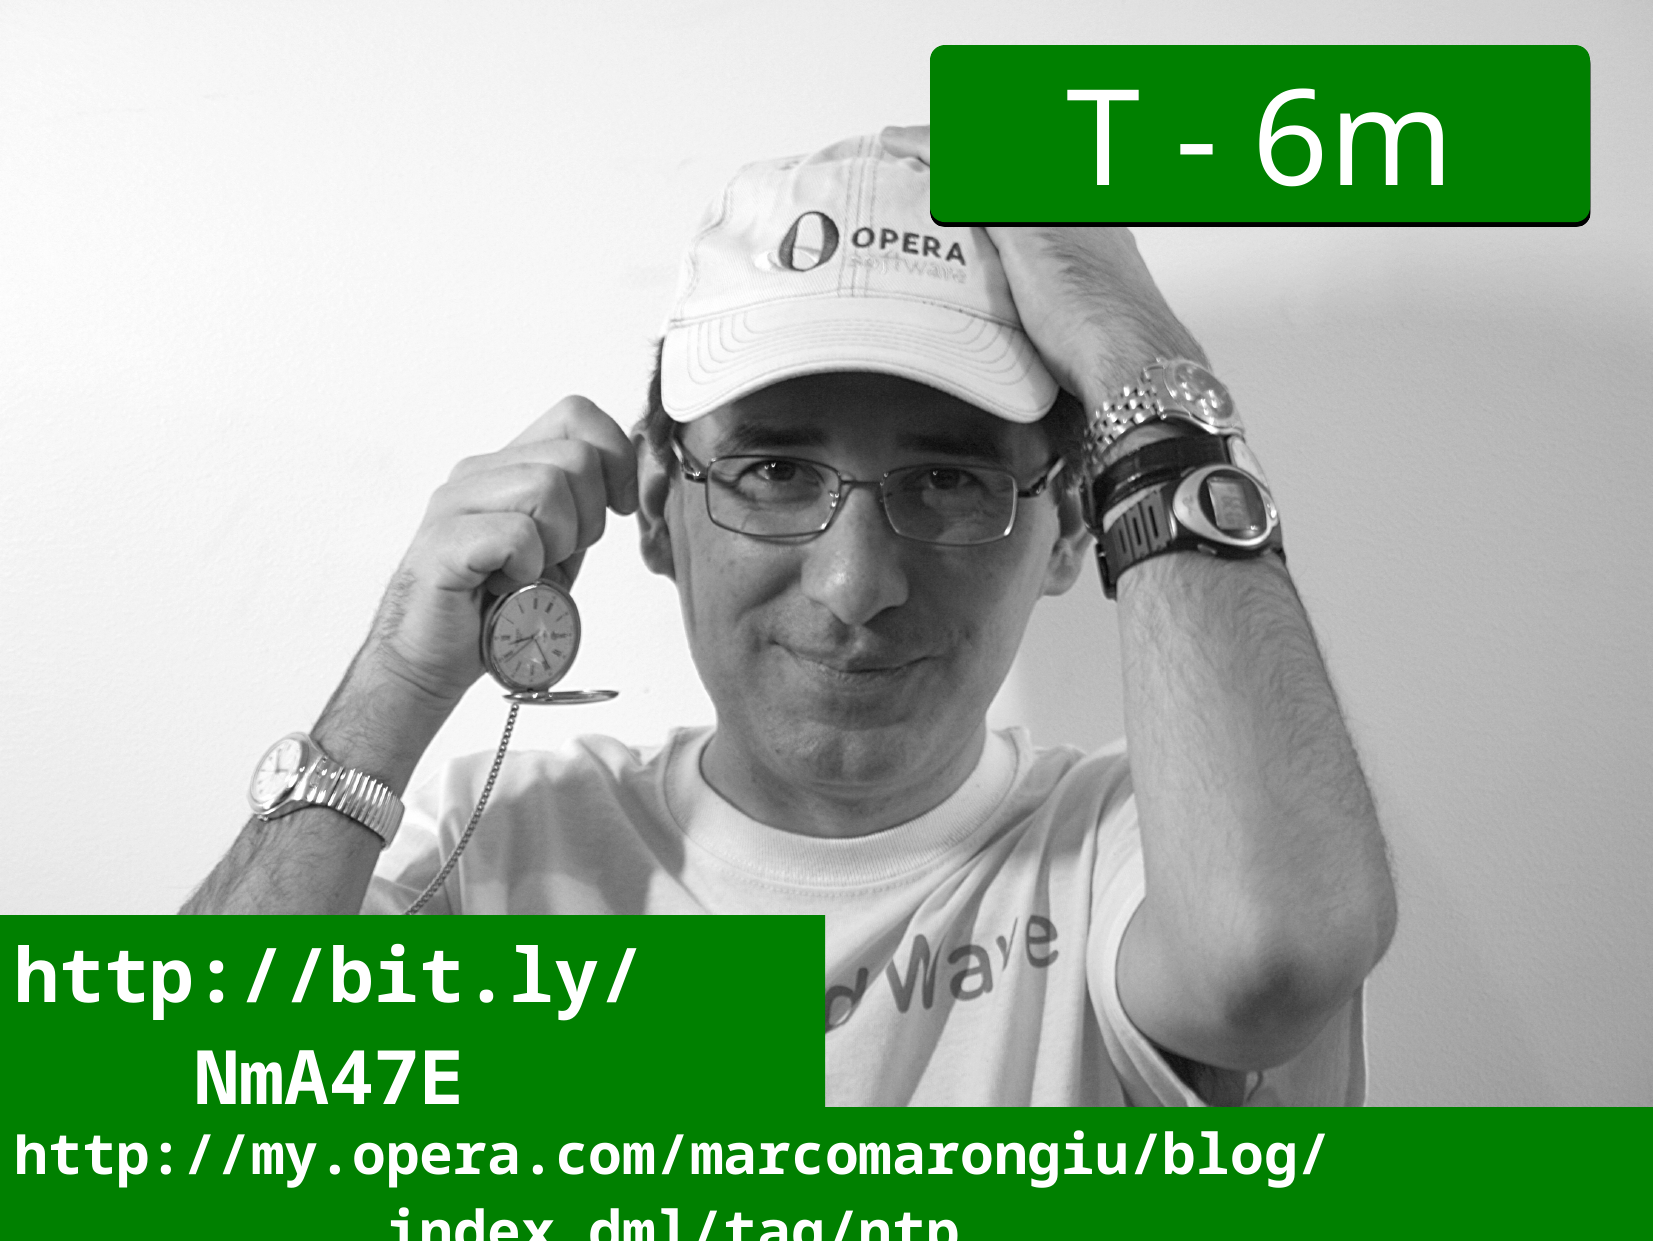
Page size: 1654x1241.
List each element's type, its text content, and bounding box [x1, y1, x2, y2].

picture [0, 0, 1653, 1107]
text_box http://bit.ly/NmA47E [0, 915, 826, 1005]
text_box http://my.opera.com/marcomarongiu/blog/index.dml/tag/ntp [0, 1107, 1653, 1186]
title T - 6m [930, 45, 1591, 223]
